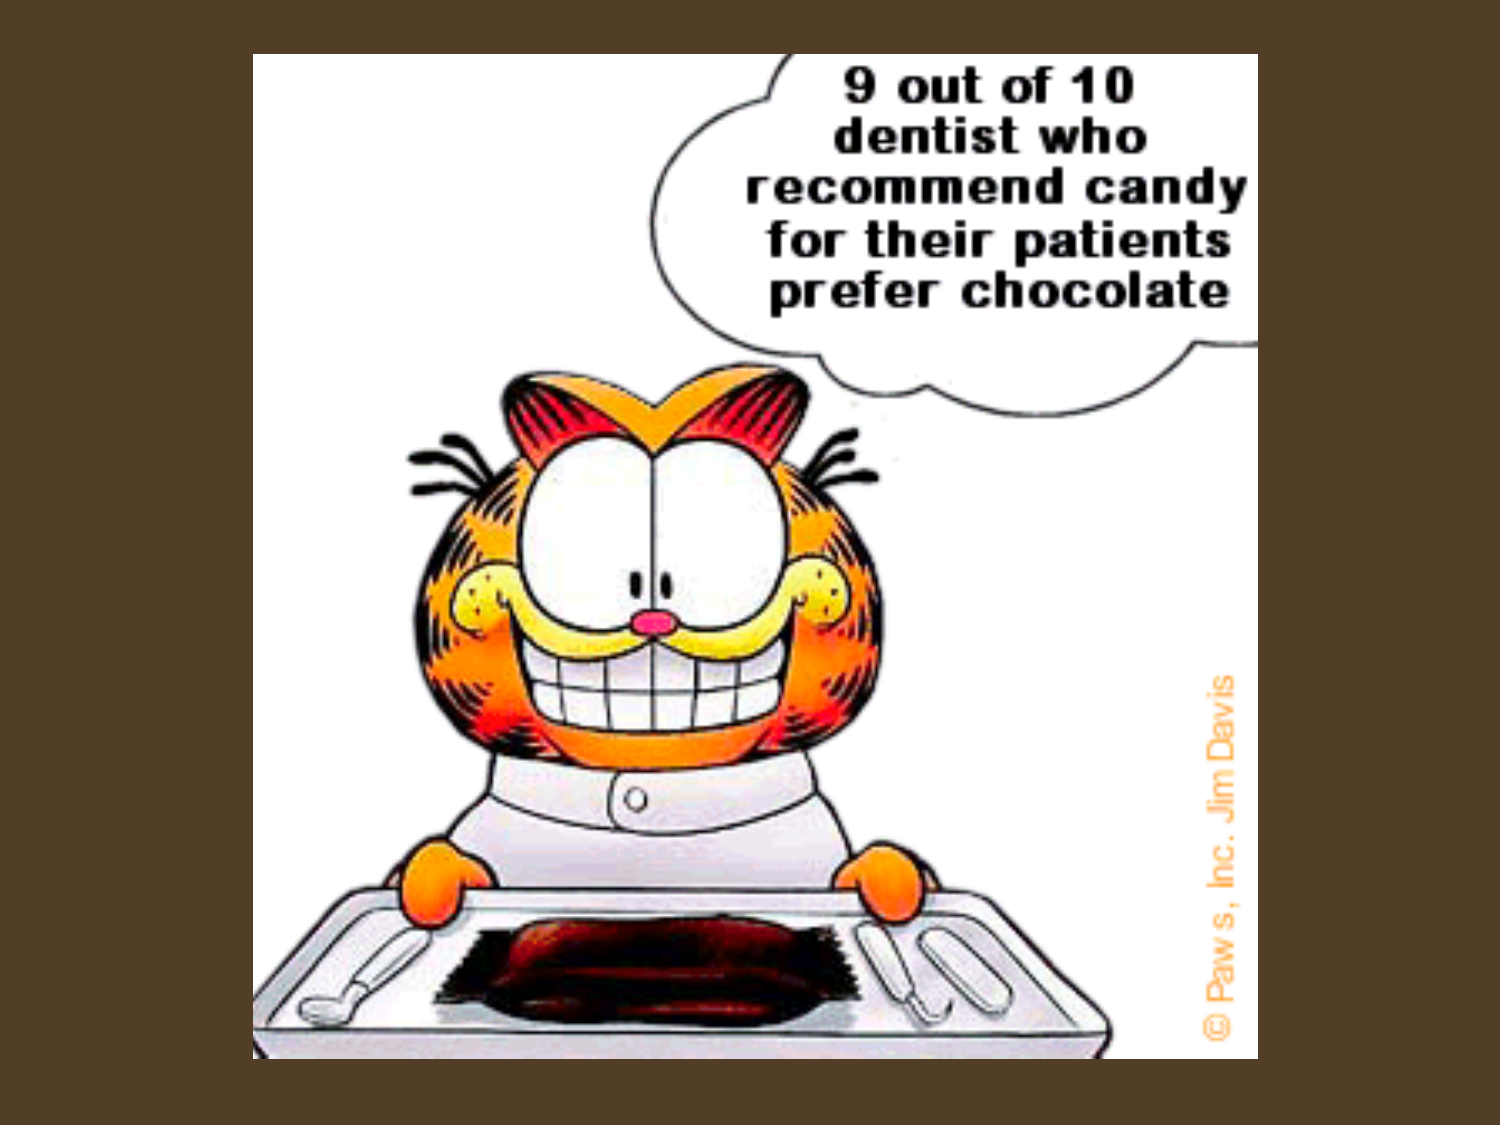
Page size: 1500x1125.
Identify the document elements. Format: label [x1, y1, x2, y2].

picture [253, 54, 1258, 1059]
